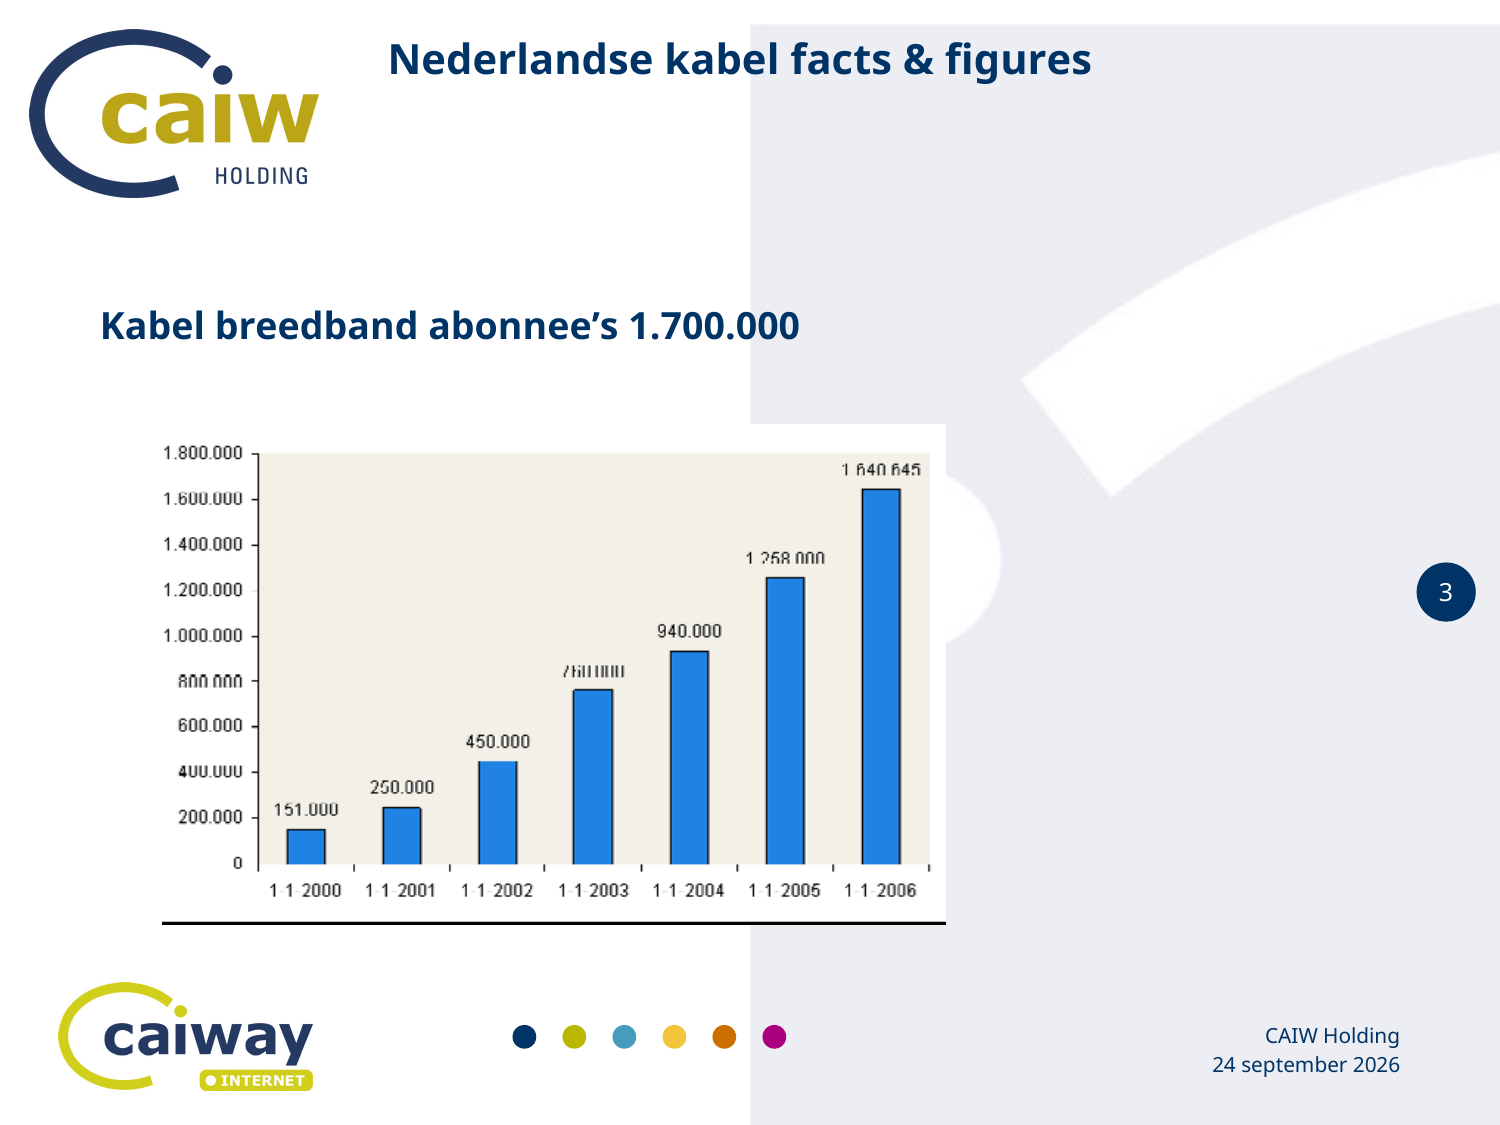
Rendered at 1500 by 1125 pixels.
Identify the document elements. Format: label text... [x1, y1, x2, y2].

picture [162, 424, 946, 925]
picture [58, 982, 313, 1091]
picture [750, 24, 1500, 1125]
picture [29, 29, 319, 198]
title Nederlandse kabel facts & figures [387, 29, 1400, 230]
list Kabel breedband abonnee’s 1.700.000 [99, 299, 1401, 938]
